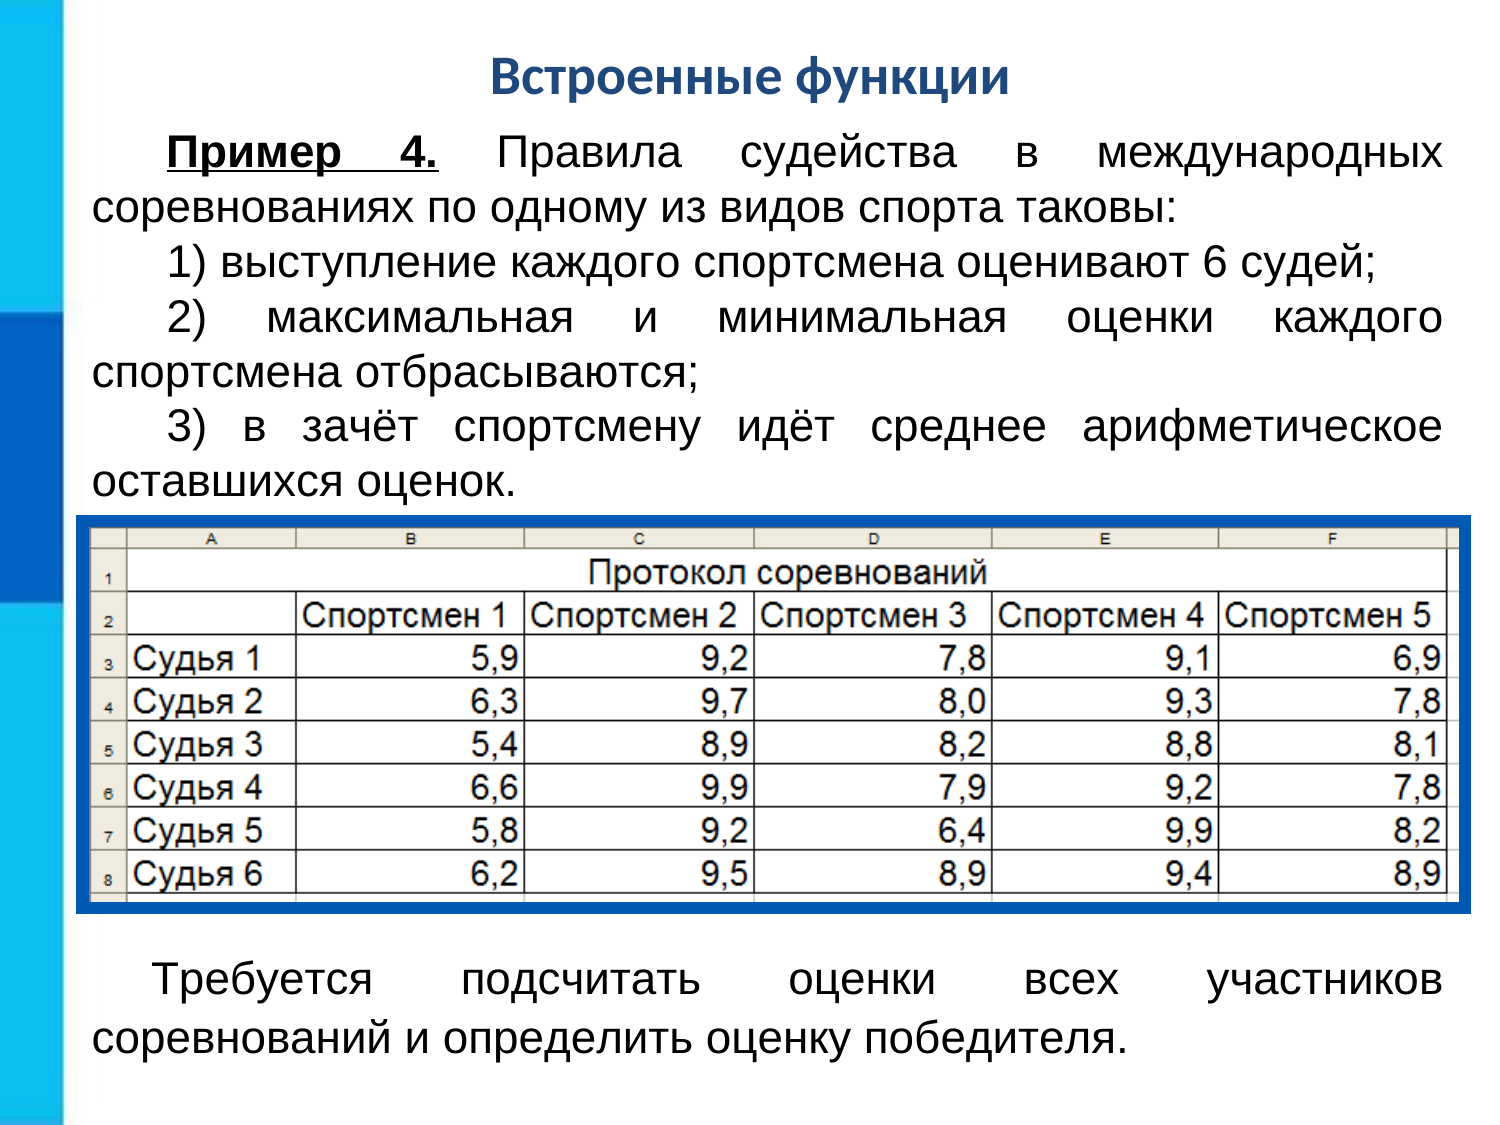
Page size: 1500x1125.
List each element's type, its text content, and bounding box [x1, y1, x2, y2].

text_box Требуется подсчитать оценки всех участников соревнований и определить оценку победителя. [76, 940, 1459, 1072]
text_box Пример 4. Правила судейства в международных соревнованиях по одному из видов спорта таковы: 1) выступление каждого спортсмена оценивают 6 судей; 2) максимальная и минимальная оценки каждого спортсмена отбрасываются; 3) в зачёт спортсмену идёт среднее арифметическое оставшихся оценок. [76, 113, 1459, 514]
picture [0, 0, 1500, 1125]
text_box Встроенные функции [88, 31, 1425, 113]
